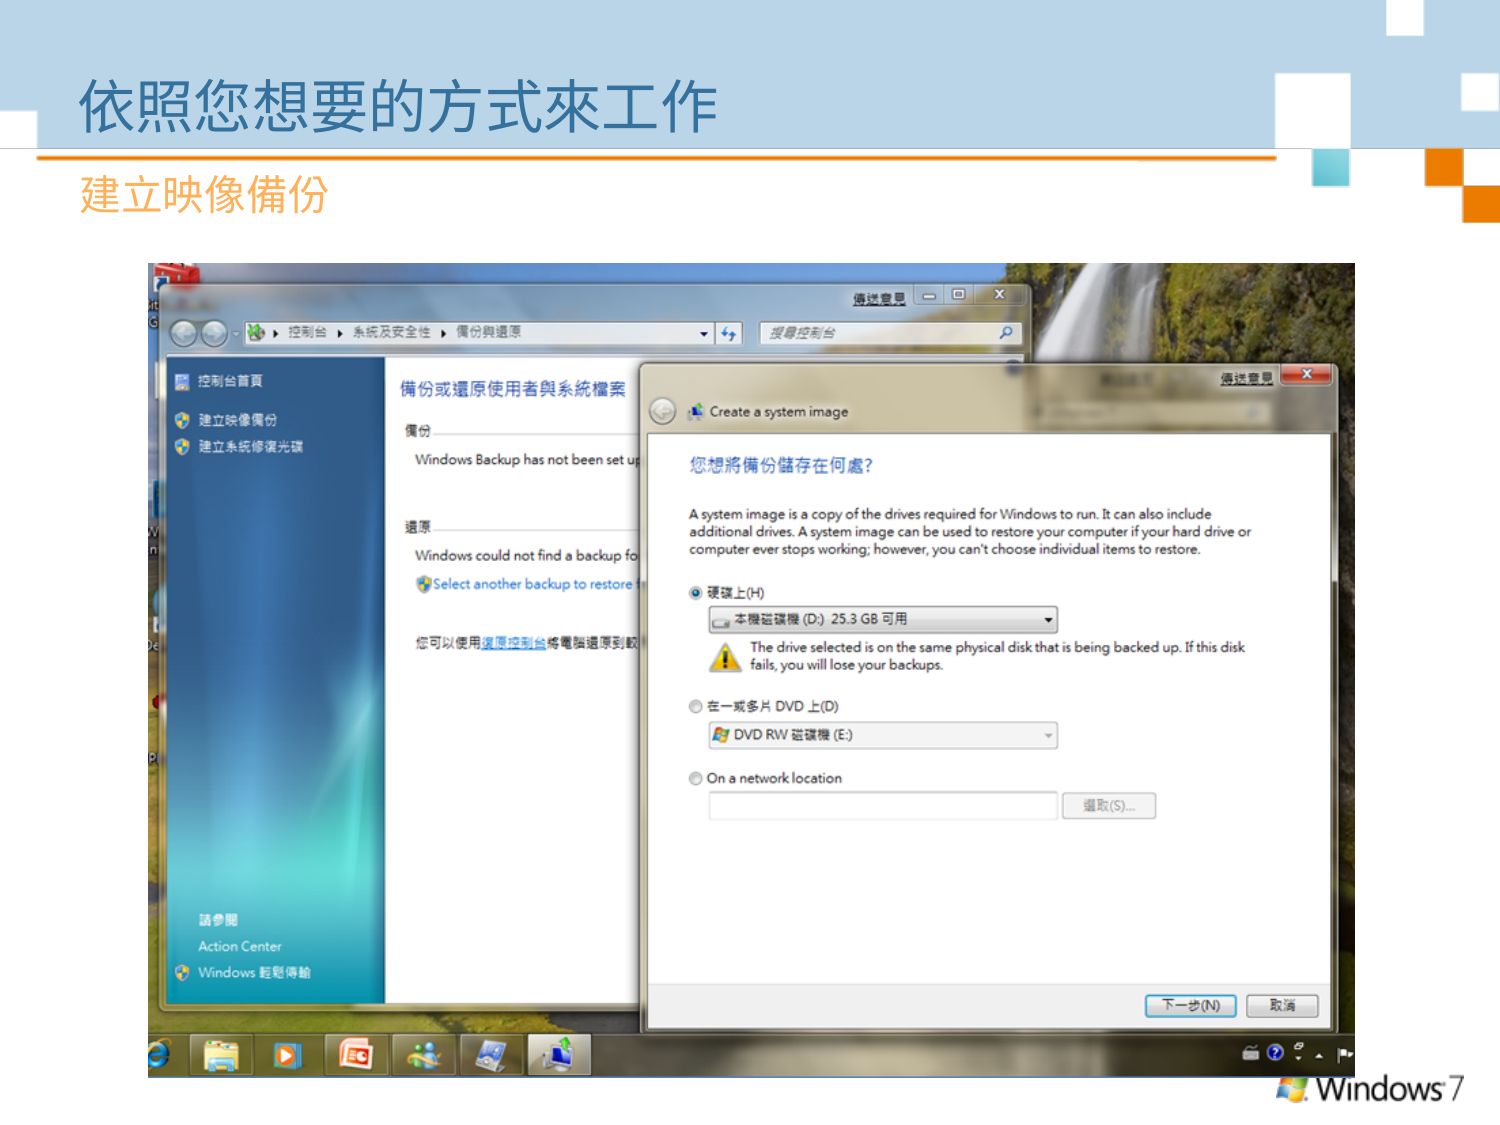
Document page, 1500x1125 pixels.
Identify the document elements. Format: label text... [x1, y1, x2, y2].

picture [148, 263, 1355, 1078]
title 依照您想要的方式來工作 [62, 62, 1413, 150]
text_box 建立映像備份 [64, 160, 1479, 227]
